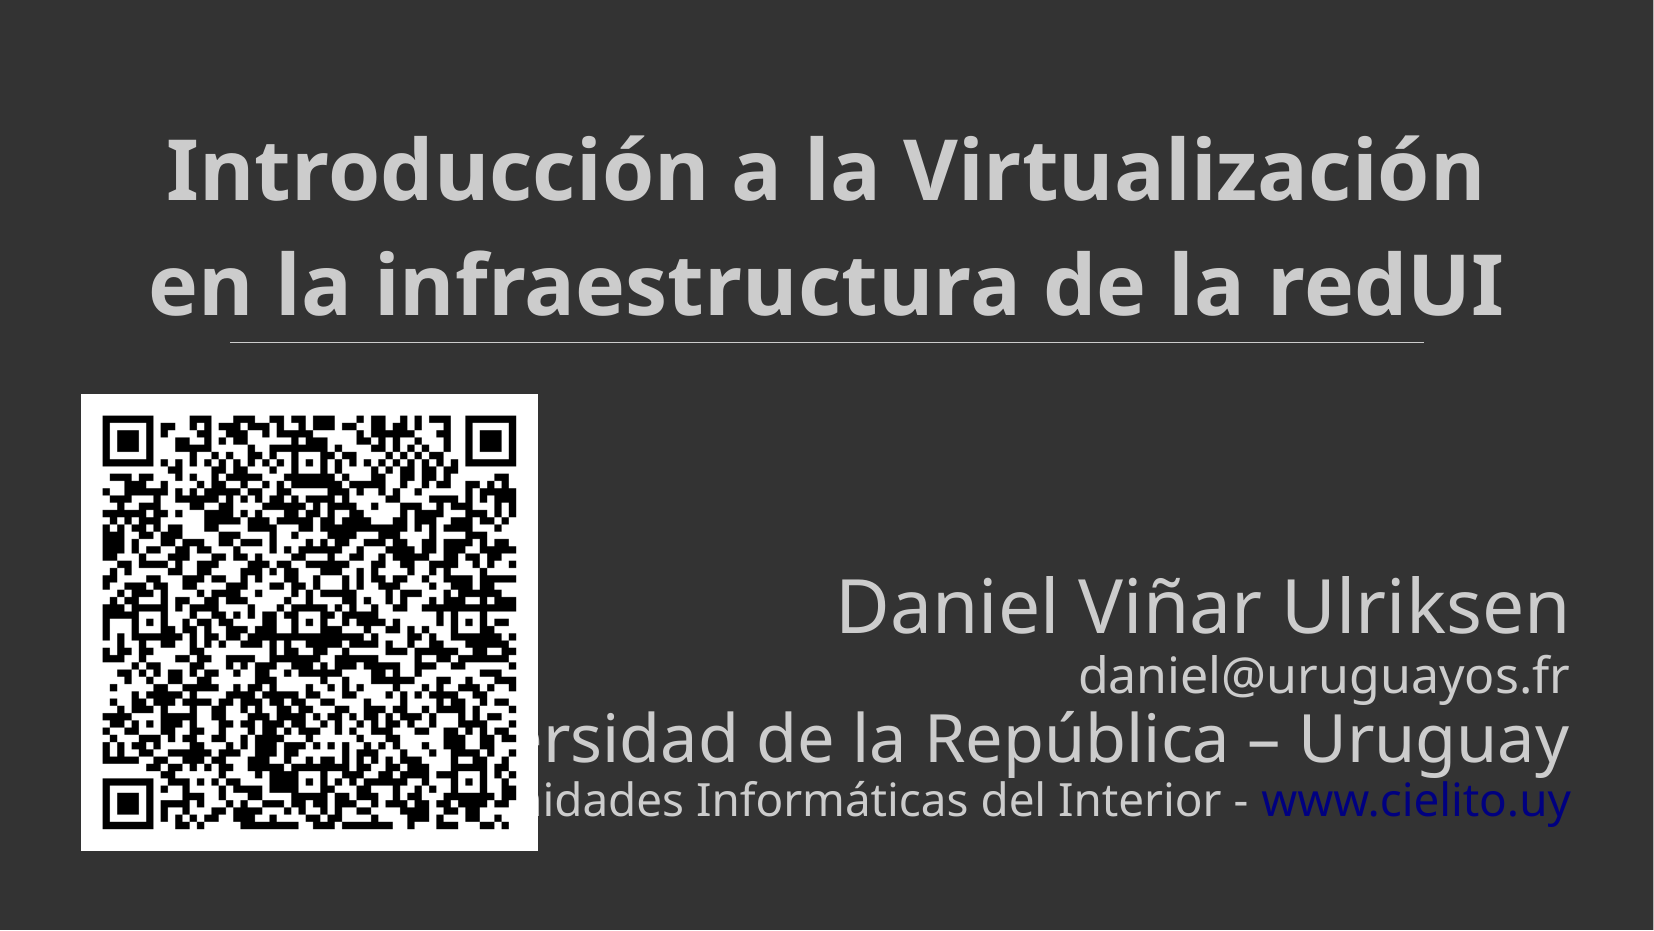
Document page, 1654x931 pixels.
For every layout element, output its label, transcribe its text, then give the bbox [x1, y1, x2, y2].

title Introducción a la Virtualización en la infraestructura de la redUI [82, 70, 1571, 372]
picture [81, 394, 538, 851]
subtitle Daniel Viñar Ulriksen daniel@uruguayos.fr Universidad de la República – Uruguay Red de Unidades Informáticas del Interior - www.cielito.uy [82, 372, 1571, 827]
